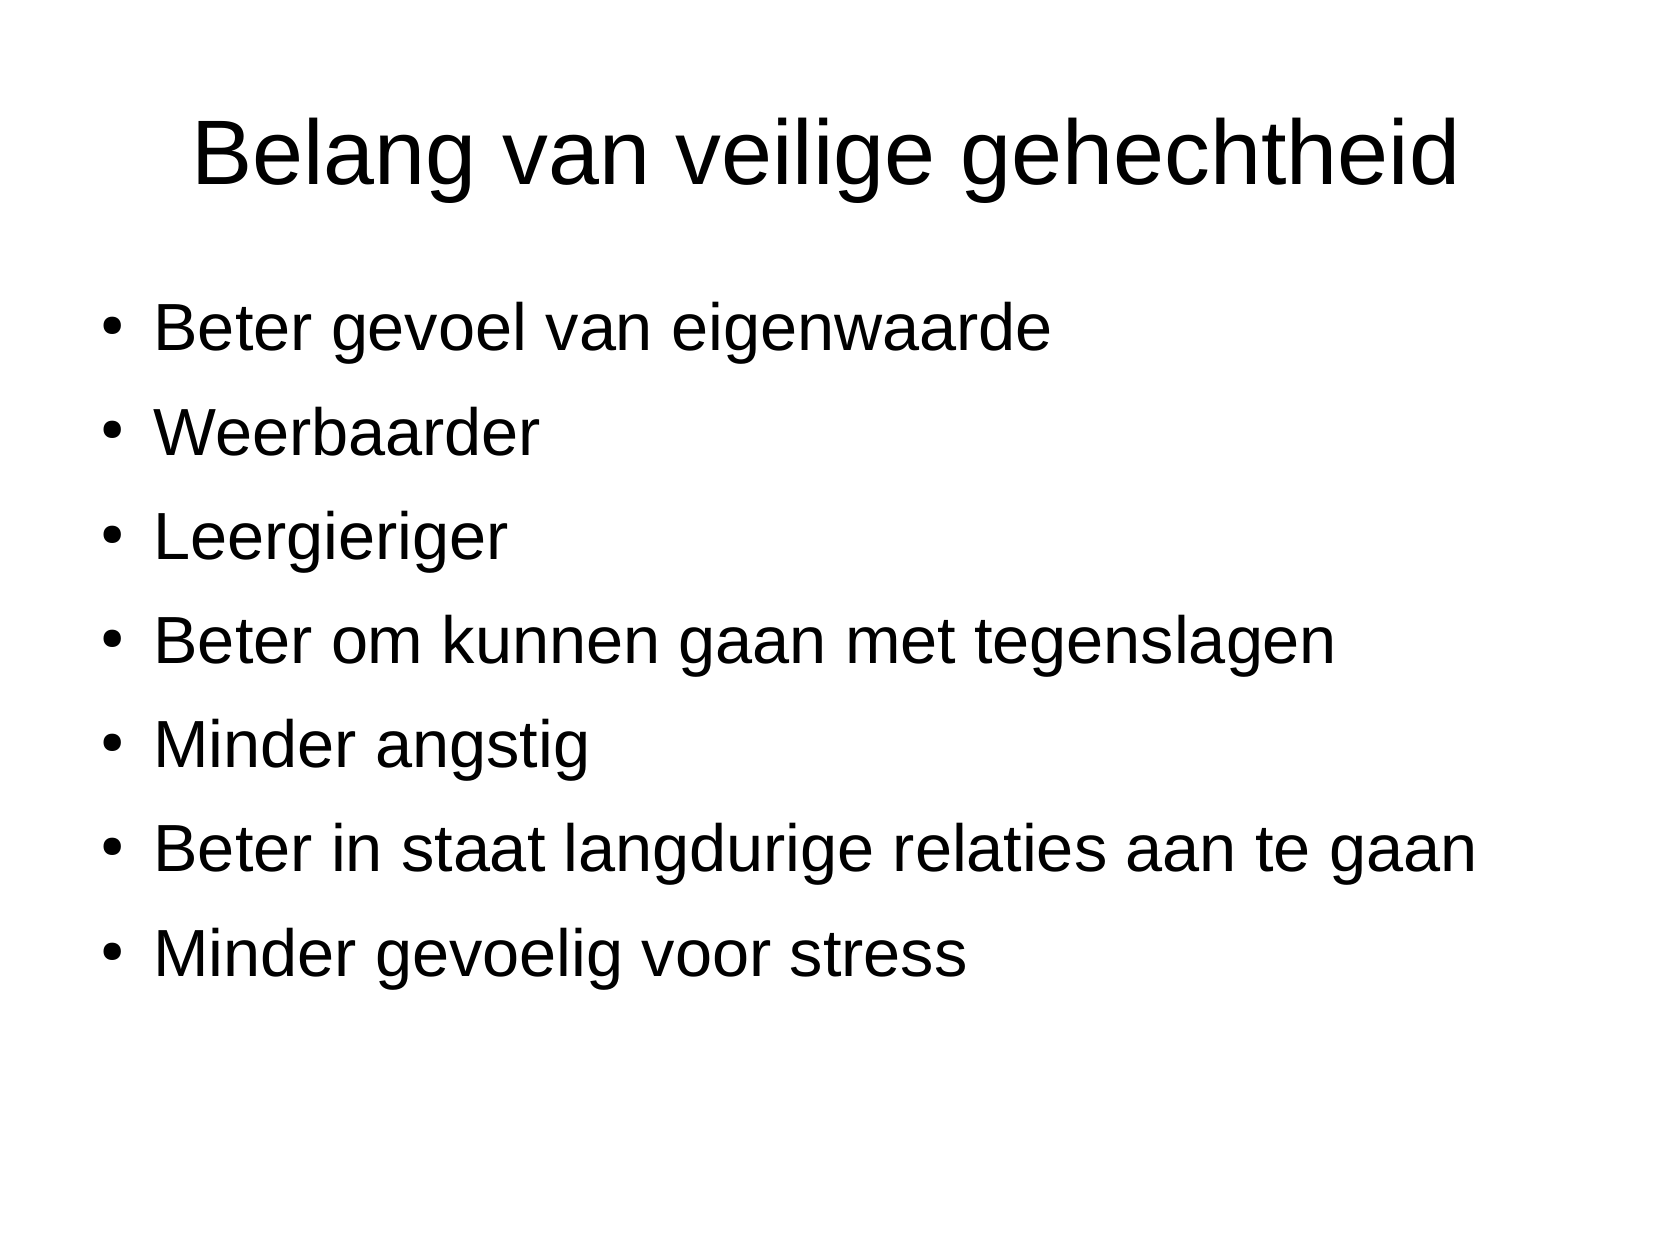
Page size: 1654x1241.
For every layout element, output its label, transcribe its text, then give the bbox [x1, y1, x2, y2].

title Belang van veilige gehechtheid [82, 49, 1571, 257]
list Beter gevoel van eigenwaarde Weerbaarder Leergieriger Beter om kunnen gaan met tegenslagen Minder angstig Beter in staat langdurige relaties aan te gaan Minder gevoelig voor stress [82, 290, 1571, 1109]
